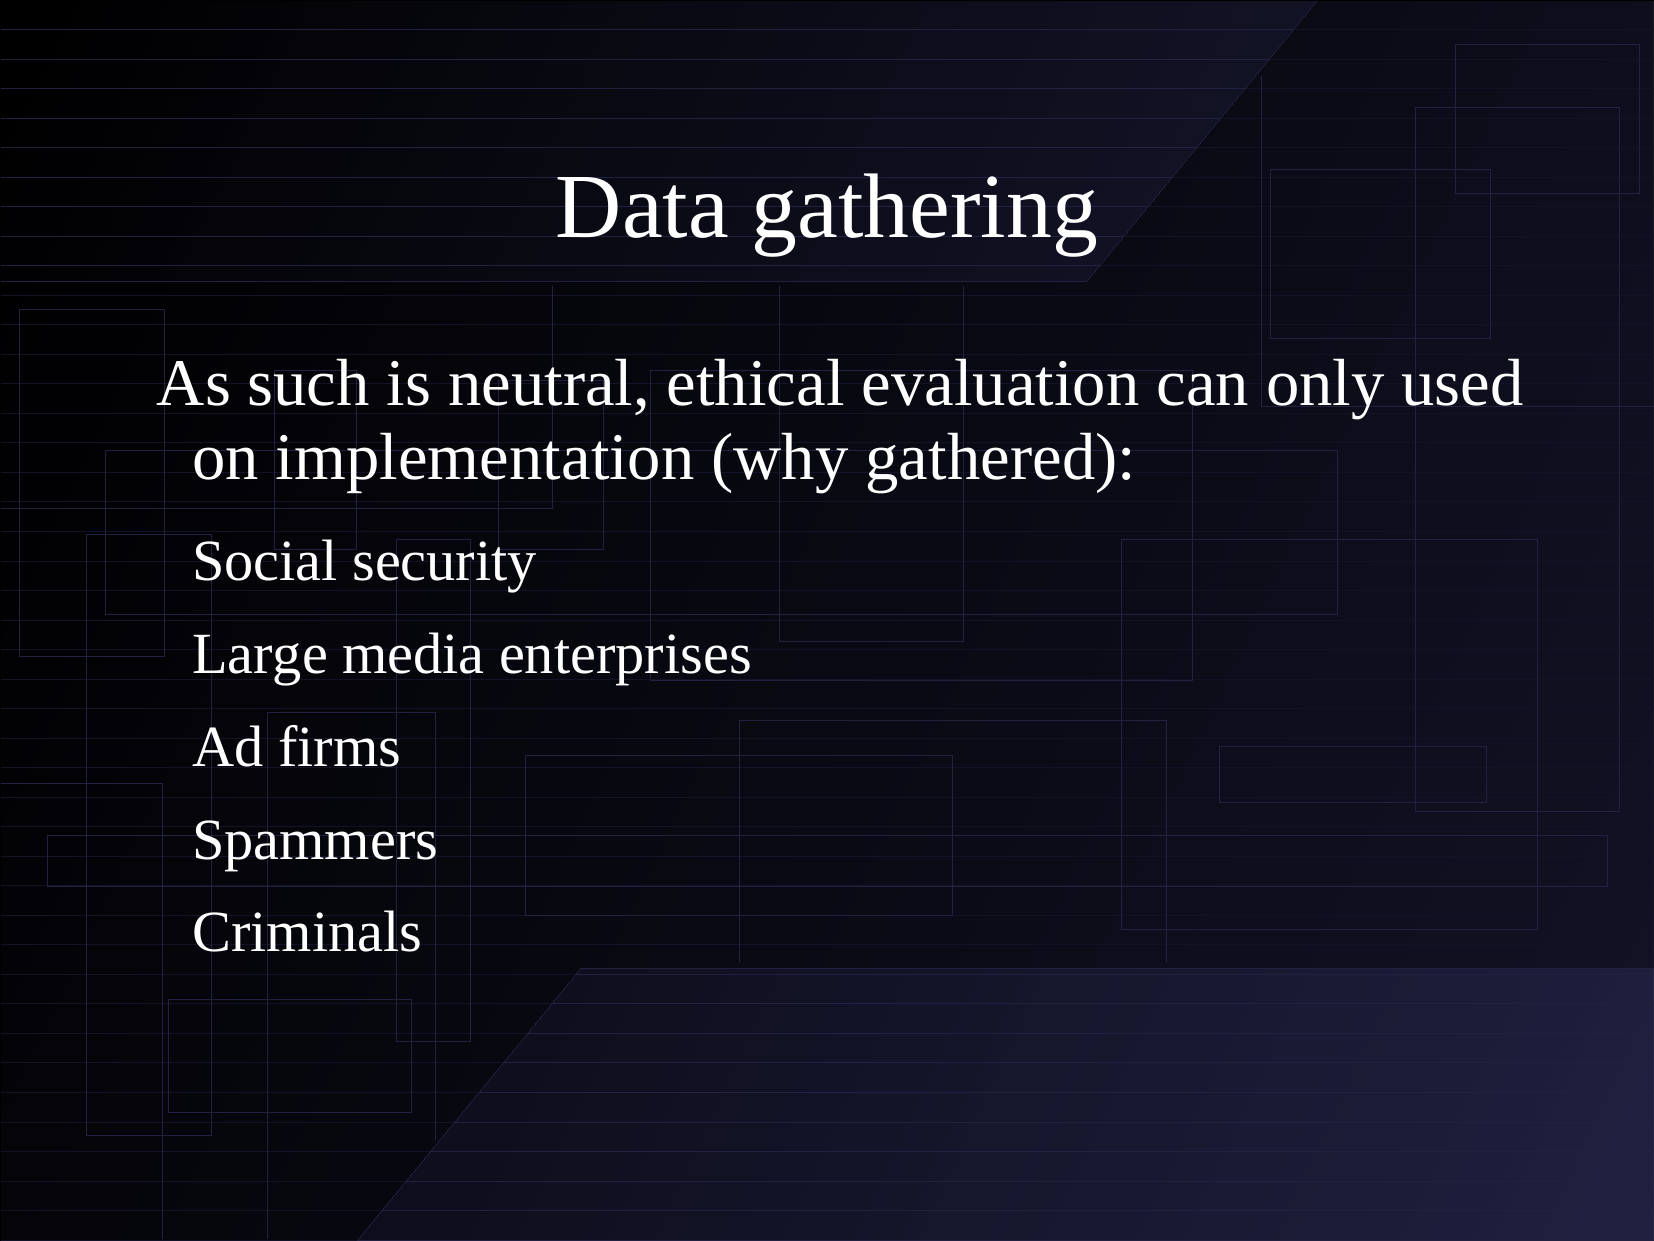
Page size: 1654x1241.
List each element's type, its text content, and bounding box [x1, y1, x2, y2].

title Data gathering [121, 102, 1534, 311]
list As such is neutral, ethical evaluation can only used on implementation (why gathered): Social security Large media enterprises Ad firms Spammers Criminals [121, 344, 1534, 1127]
